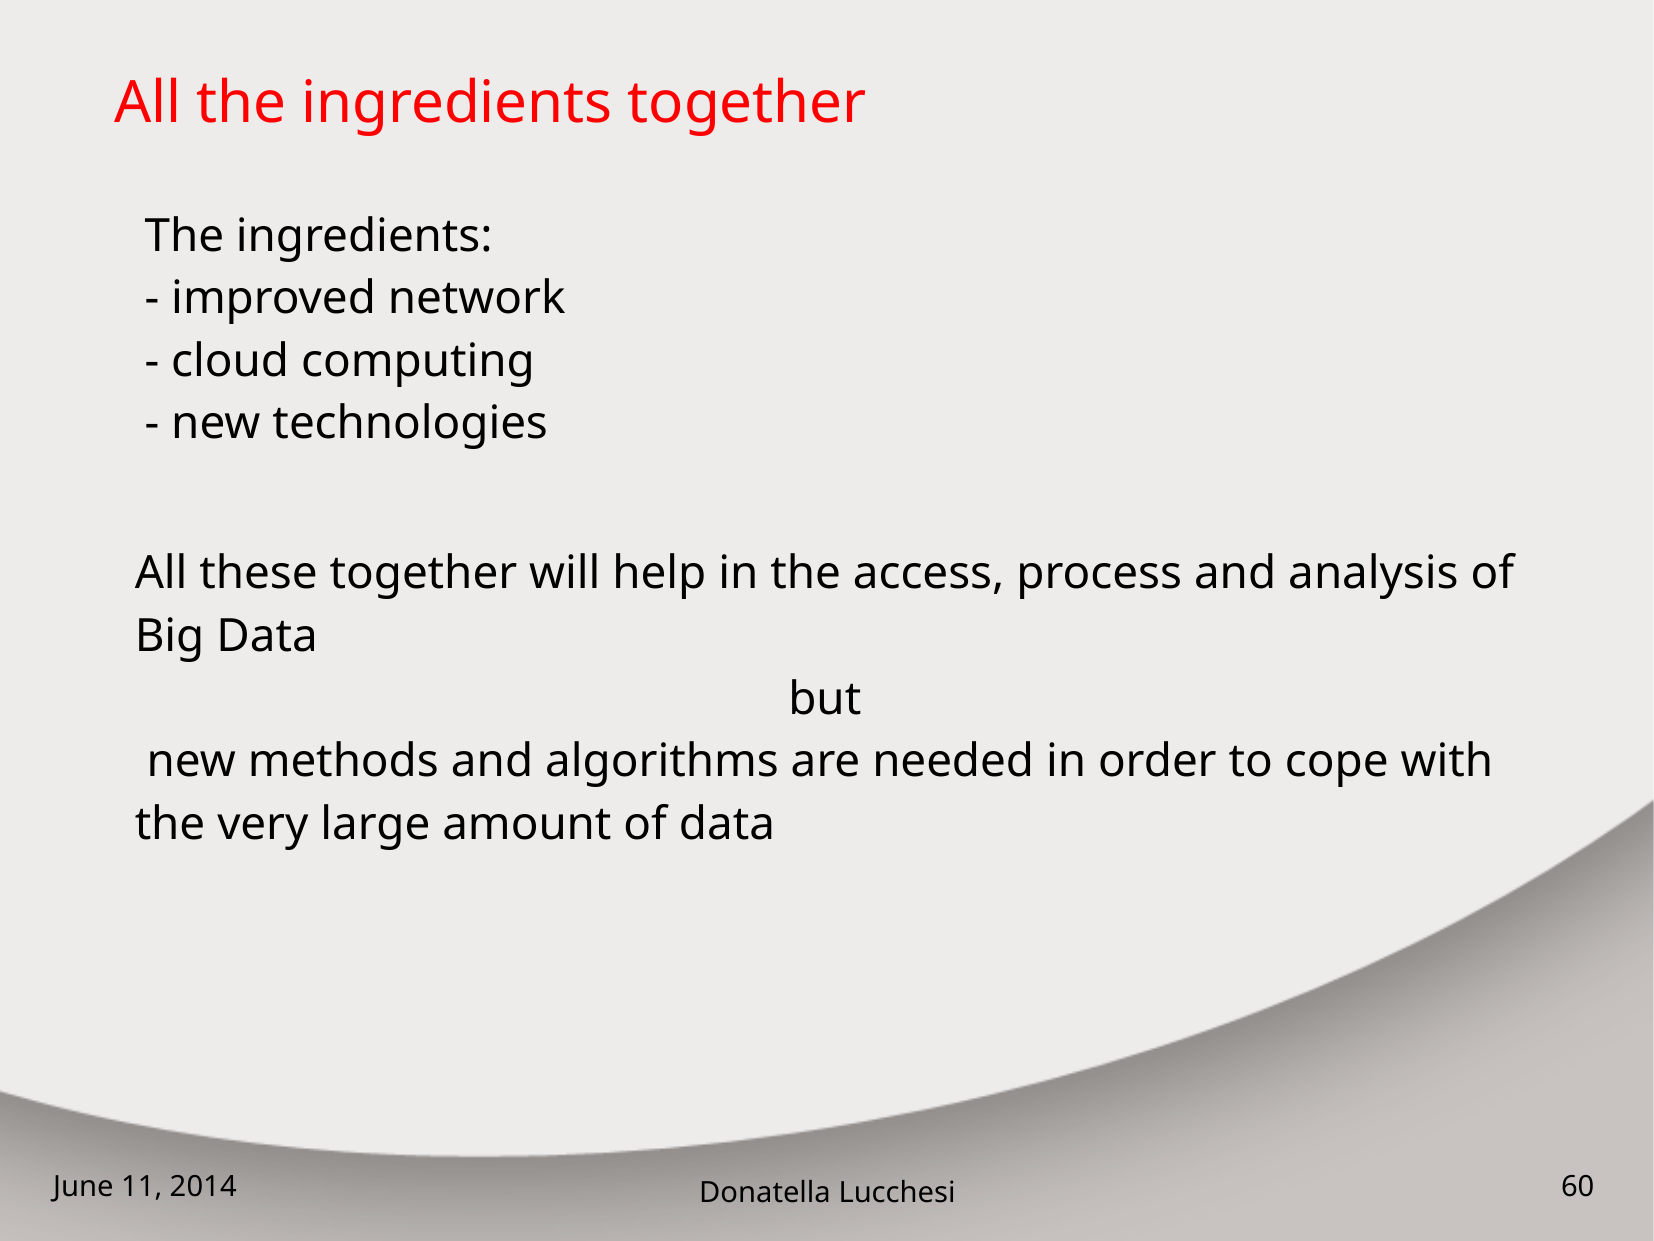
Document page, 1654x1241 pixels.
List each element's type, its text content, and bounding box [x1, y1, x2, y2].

text_box All these together will help in the access, process and analysis of Big Data but new methods and algorithms are needed in order to cope with the very large amount of data [120, 532, 1540, 867]
text_box The ingredients: - improved network - cloud computing - new technologies [129, 195, 572, 465]
text_box All the ingredients together [99, 53, 899, 150]
picture [0, 0, 1654, 1241]
